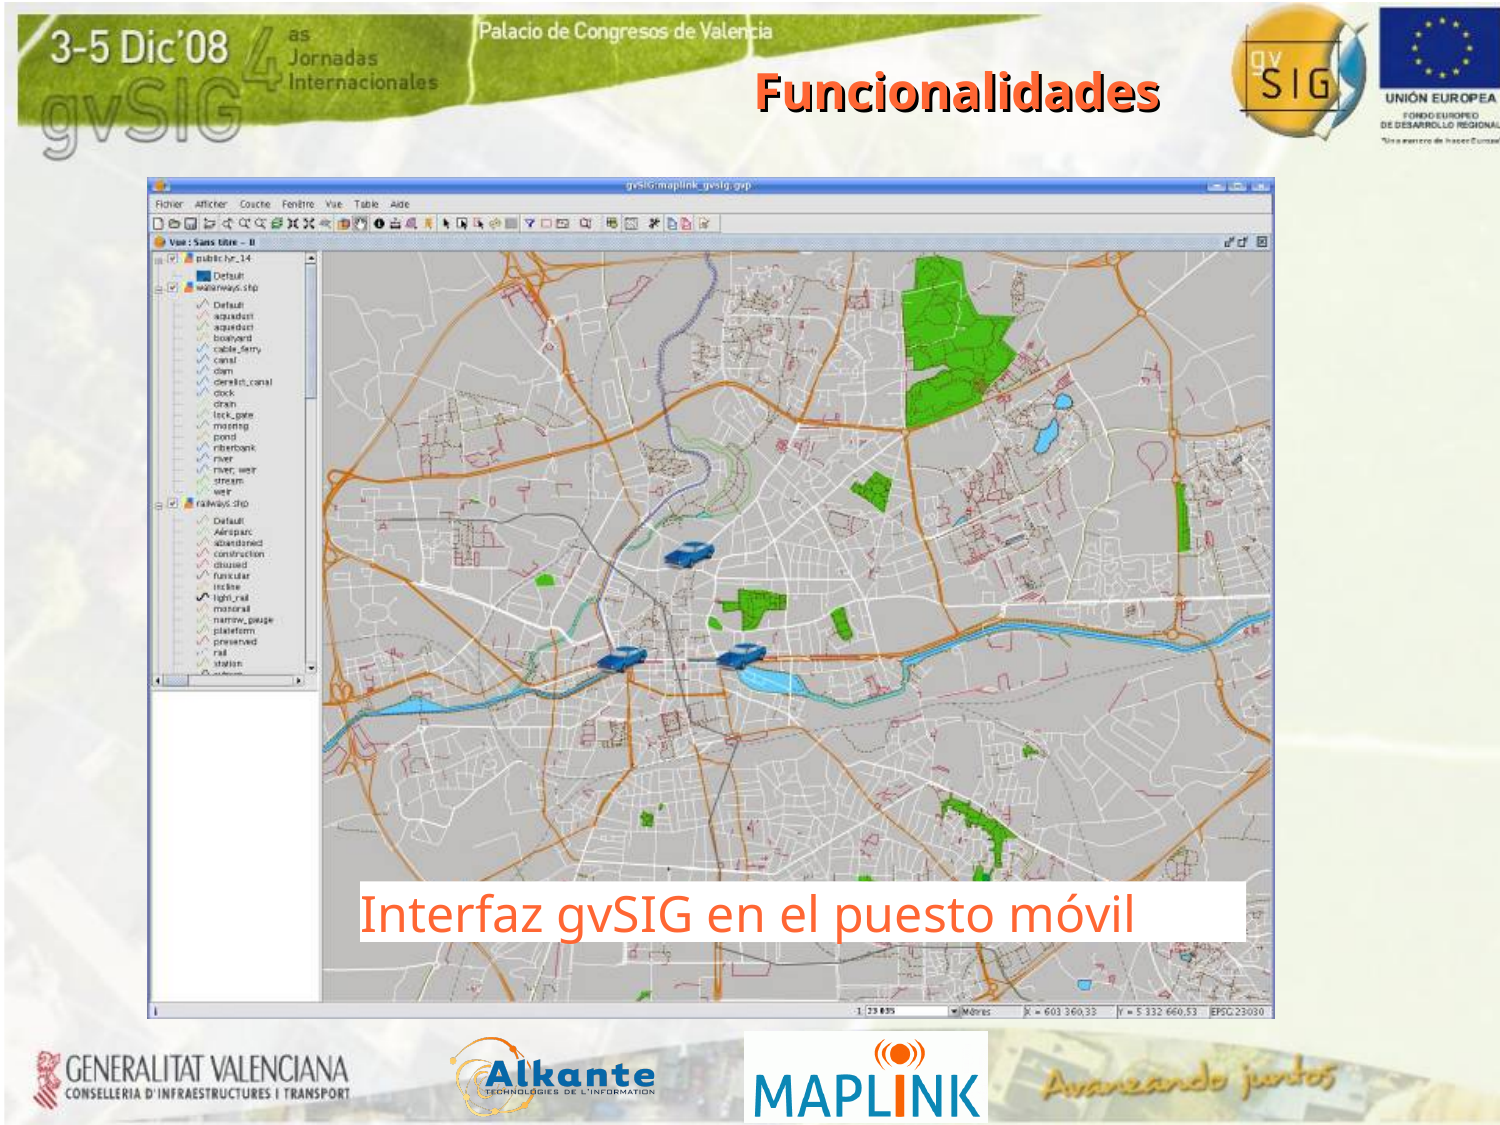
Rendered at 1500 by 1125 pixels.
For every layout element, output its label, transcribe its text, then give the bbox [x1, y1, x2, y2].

text_box Funcionalidades [614, 59, 1300, 120]
picture [4, 2, 1500, 1125]
text_box Interfaz gvSIG en el puesto móvil [360, 881, 1247, 942]
